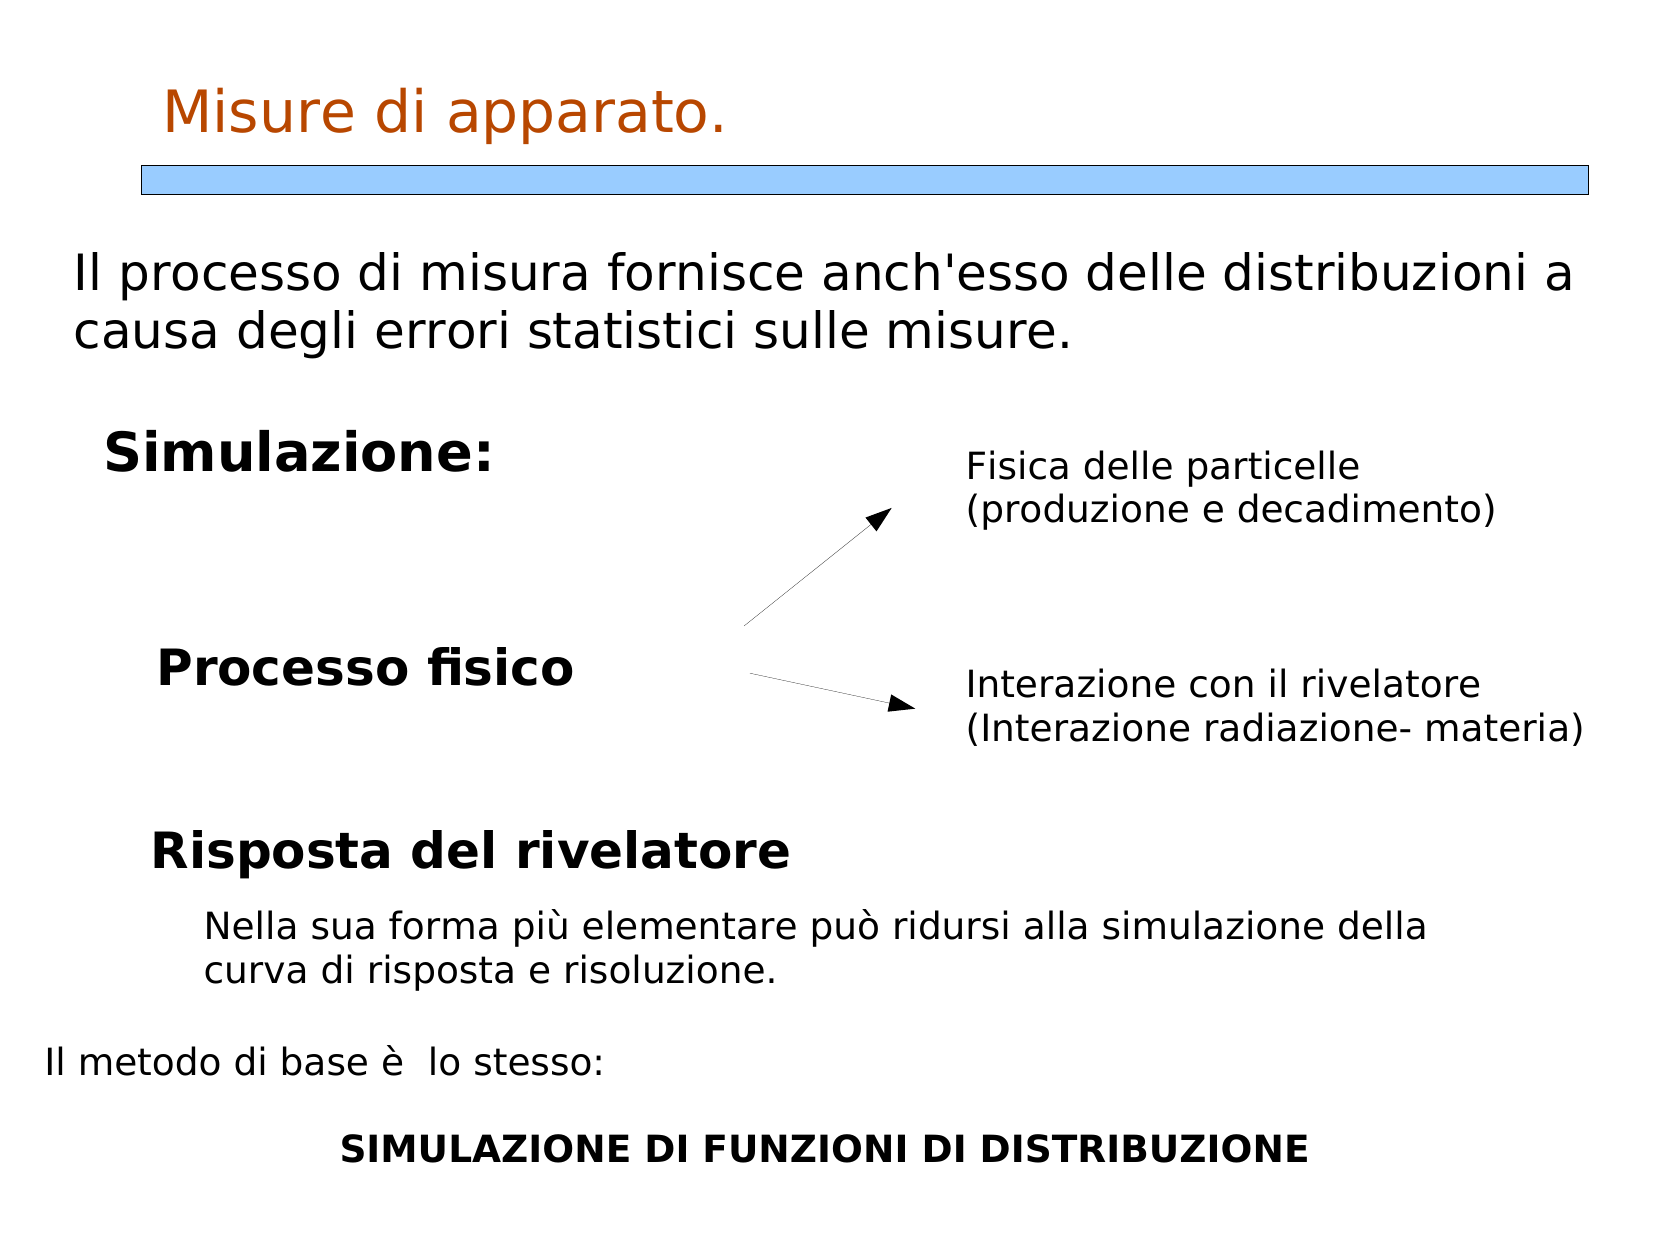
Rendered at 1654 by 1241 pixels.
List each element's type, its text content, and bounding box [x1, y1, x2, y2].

text_box Risposta del rivelatore [135, 814, 957, 889]
text_box Il metodo di base è lo stesso: SIMULAZIONE DI FUNZIONI DI DISTRIBUZIONE [29, 1033, 1625, 1179]
text_box Il processo di misura fornisce anch'esso delle distribuzioni a causa degli errori statistici sulle misure. [59, 236, 1595, 368]
text_box Simulazione: [88, 413, 739, 492]
text_box Processo fisico [141, 631, 674, 705]
text_box Interazione con il rivelatore (Interazione radiazione- materia) [950, 655, 1625, 758]
text_box Nella sua forma più elementare può ridursi alla simulazione della curva di risposta e risoluzione. [188, 897, 1506, 1000]
text_box Misure di apparato. [147, 71, 1595, 154]
text_box Fisica delle particelle (produzione e decadimento) [950, 437, 1542, 539]
